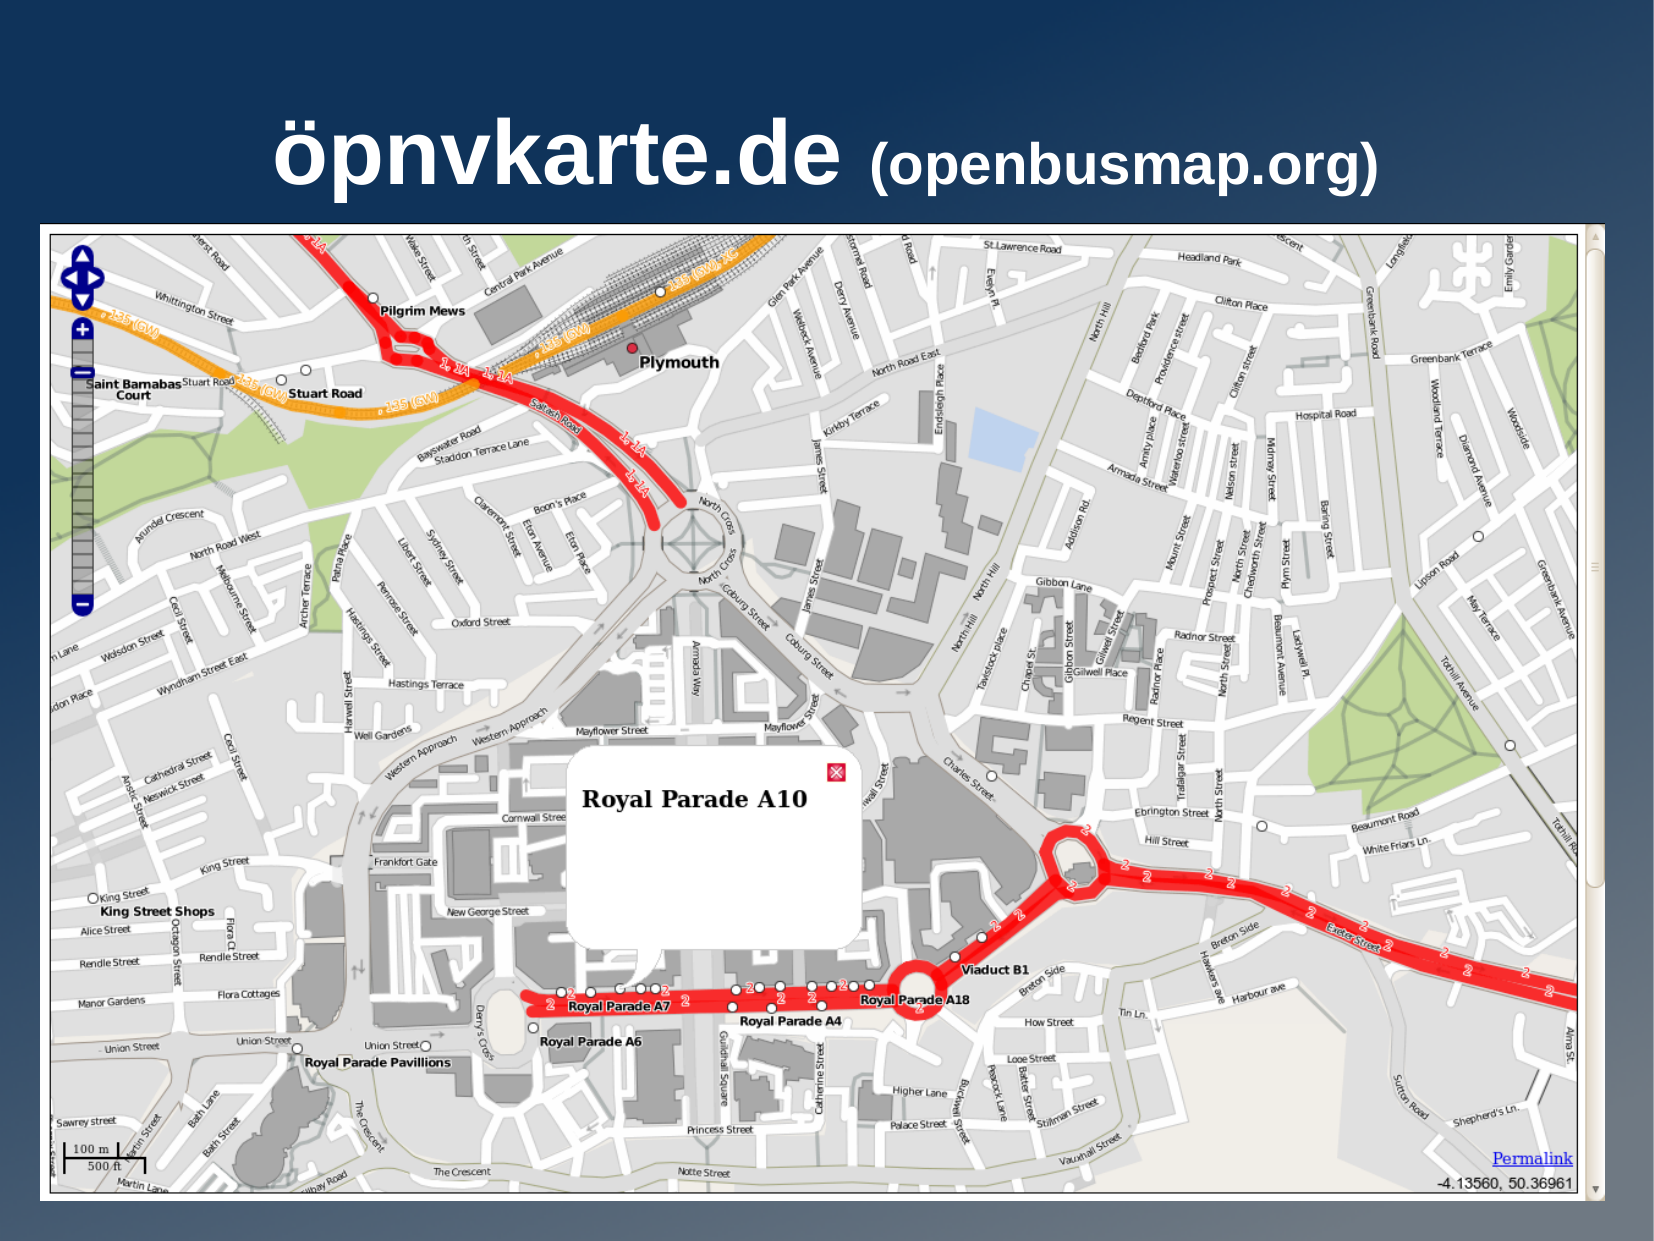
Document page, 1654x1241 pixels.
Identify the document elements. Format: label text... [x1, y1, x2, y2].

picture [0, 0, 1654, 1241]
title öpnvkarte.de (openbusmap.org) [82, 56, 1571, 223]
